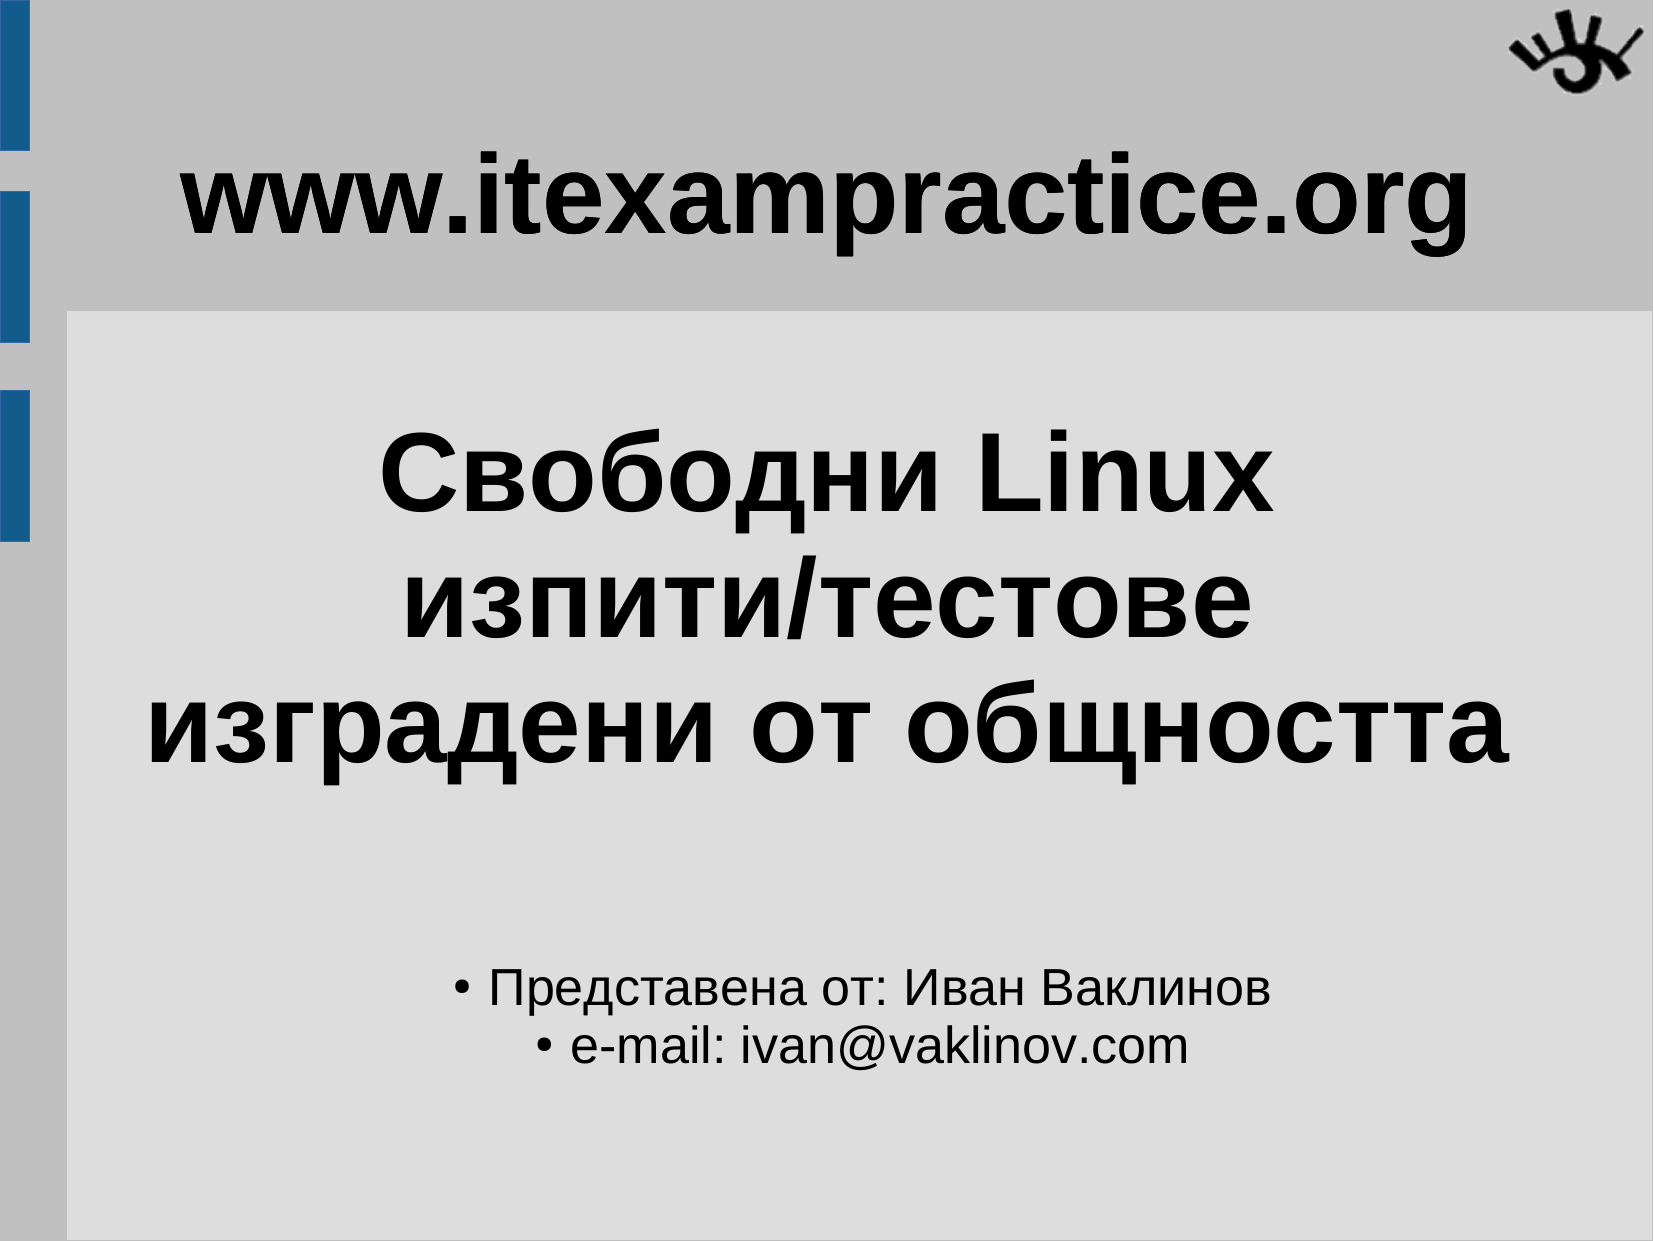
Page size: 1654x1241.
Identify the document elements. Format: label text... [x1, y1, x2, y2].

title www.itexampractice.org [121, 91, 1534, 299]
title Свободни Linux изпити/тестове изградени от общността [121, 409, 1534, 787]
subtitle Представена от: Иван Ваклинов e-mail: ivan@vaklinov.com [121, 907, 1534, 1127]
picture [1488, 0, 1653, 104]
